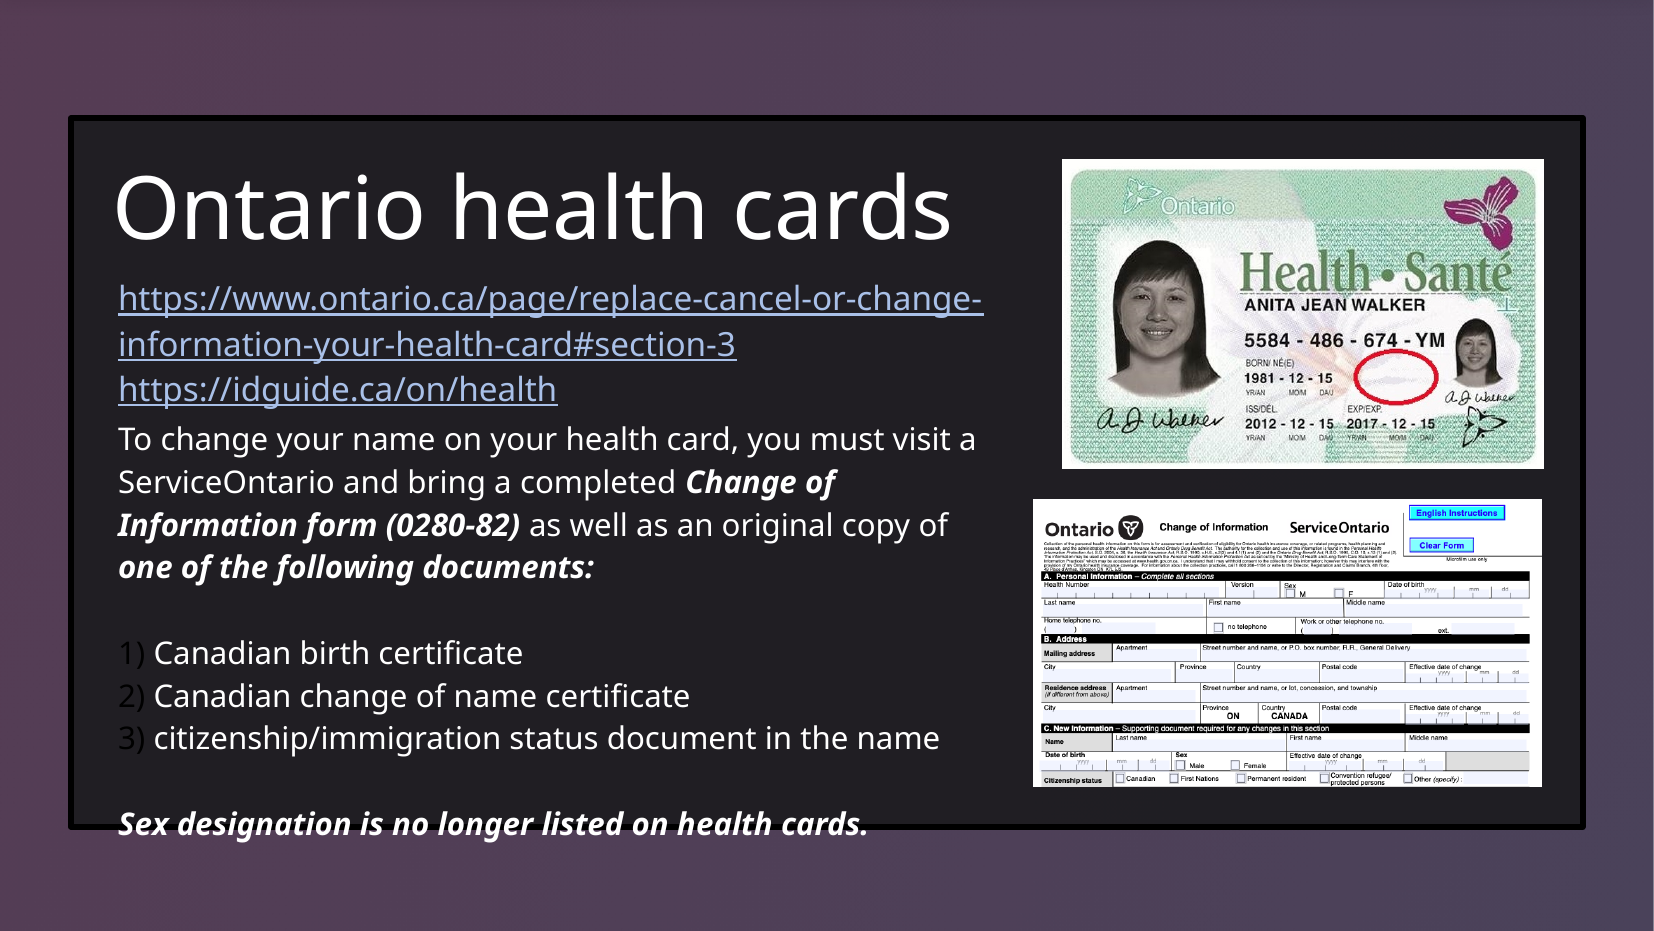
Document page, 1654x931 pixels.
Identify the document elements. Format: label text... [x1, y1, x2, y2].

subtitle https://www.ontario.ca/page/replace-cancel-or-change-information-your-health-card#section-3 https://idguide.ca/on/health [118, 275, 1034, 427]
text_box To change your name on your health card, you must visit a ServiceOntario and bring a completed Change of Information form (0280-82) as well as an original copy of one of the following documents: Canadian birth certificate Canadian change of name certificate citizenship/immigration status document in the name Sex designation is no longer listed on health cards. [118, 416, 1004, 792]
text_box [70, 118, 1583, 827]
picture [0, 0, 1654, 931]
title Ontario health cards [112, 153, 1223, 259]
